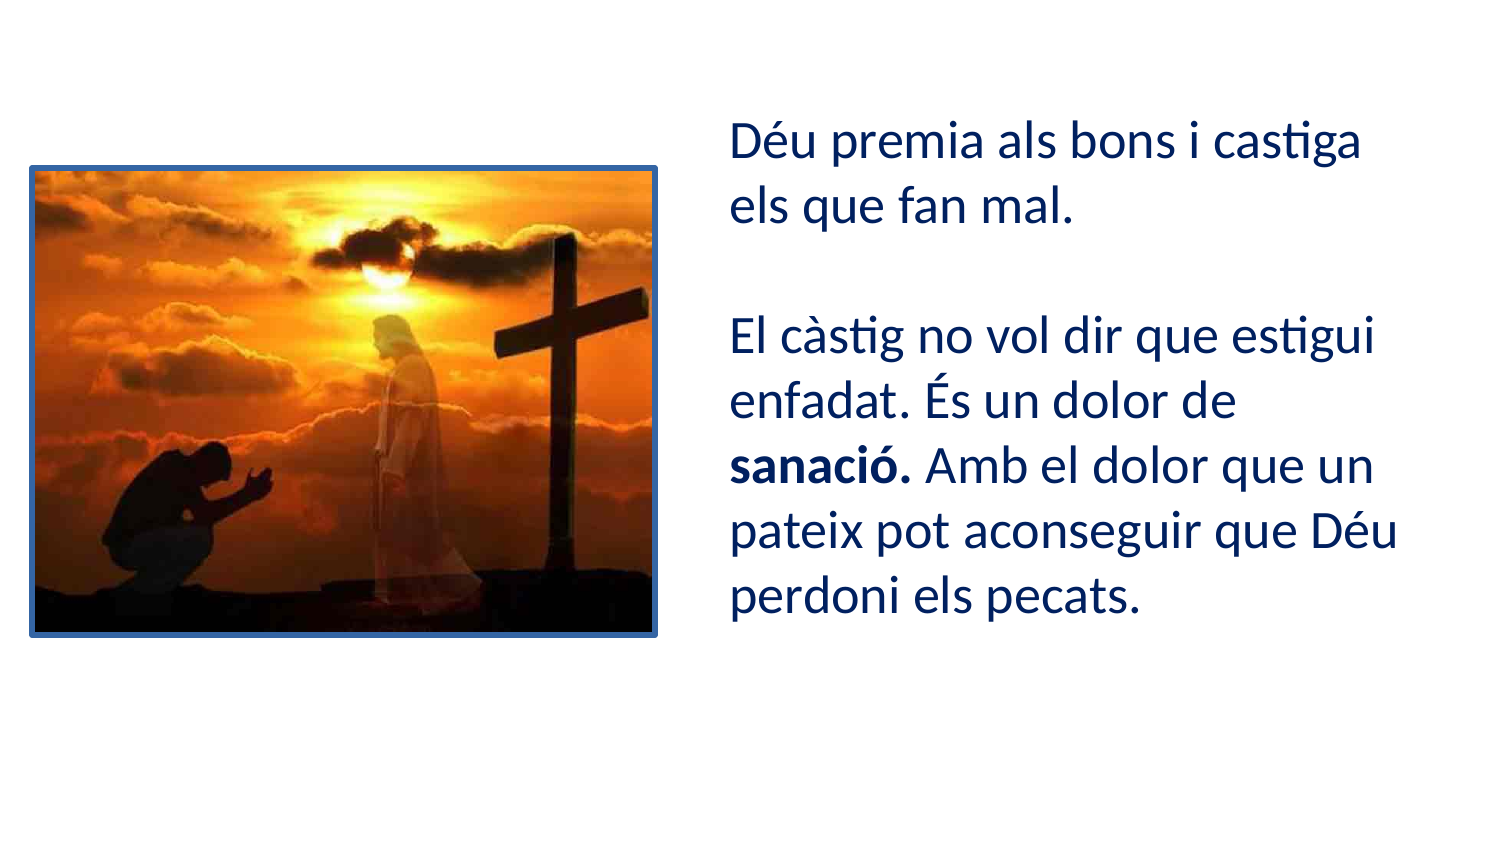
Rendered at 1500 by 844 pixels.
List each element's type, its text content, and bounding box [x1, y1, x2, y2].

picture [35, 171, 652, 632]
text_box Déu premia als bons i castiga els que fan mal. El càstig no vol dir que estigui enfadat. És un dolor de sanació. Amb el dolor que un pateix pot aconseguir que Déu perdoni els pecats. [714, 96, 1447, 632]
